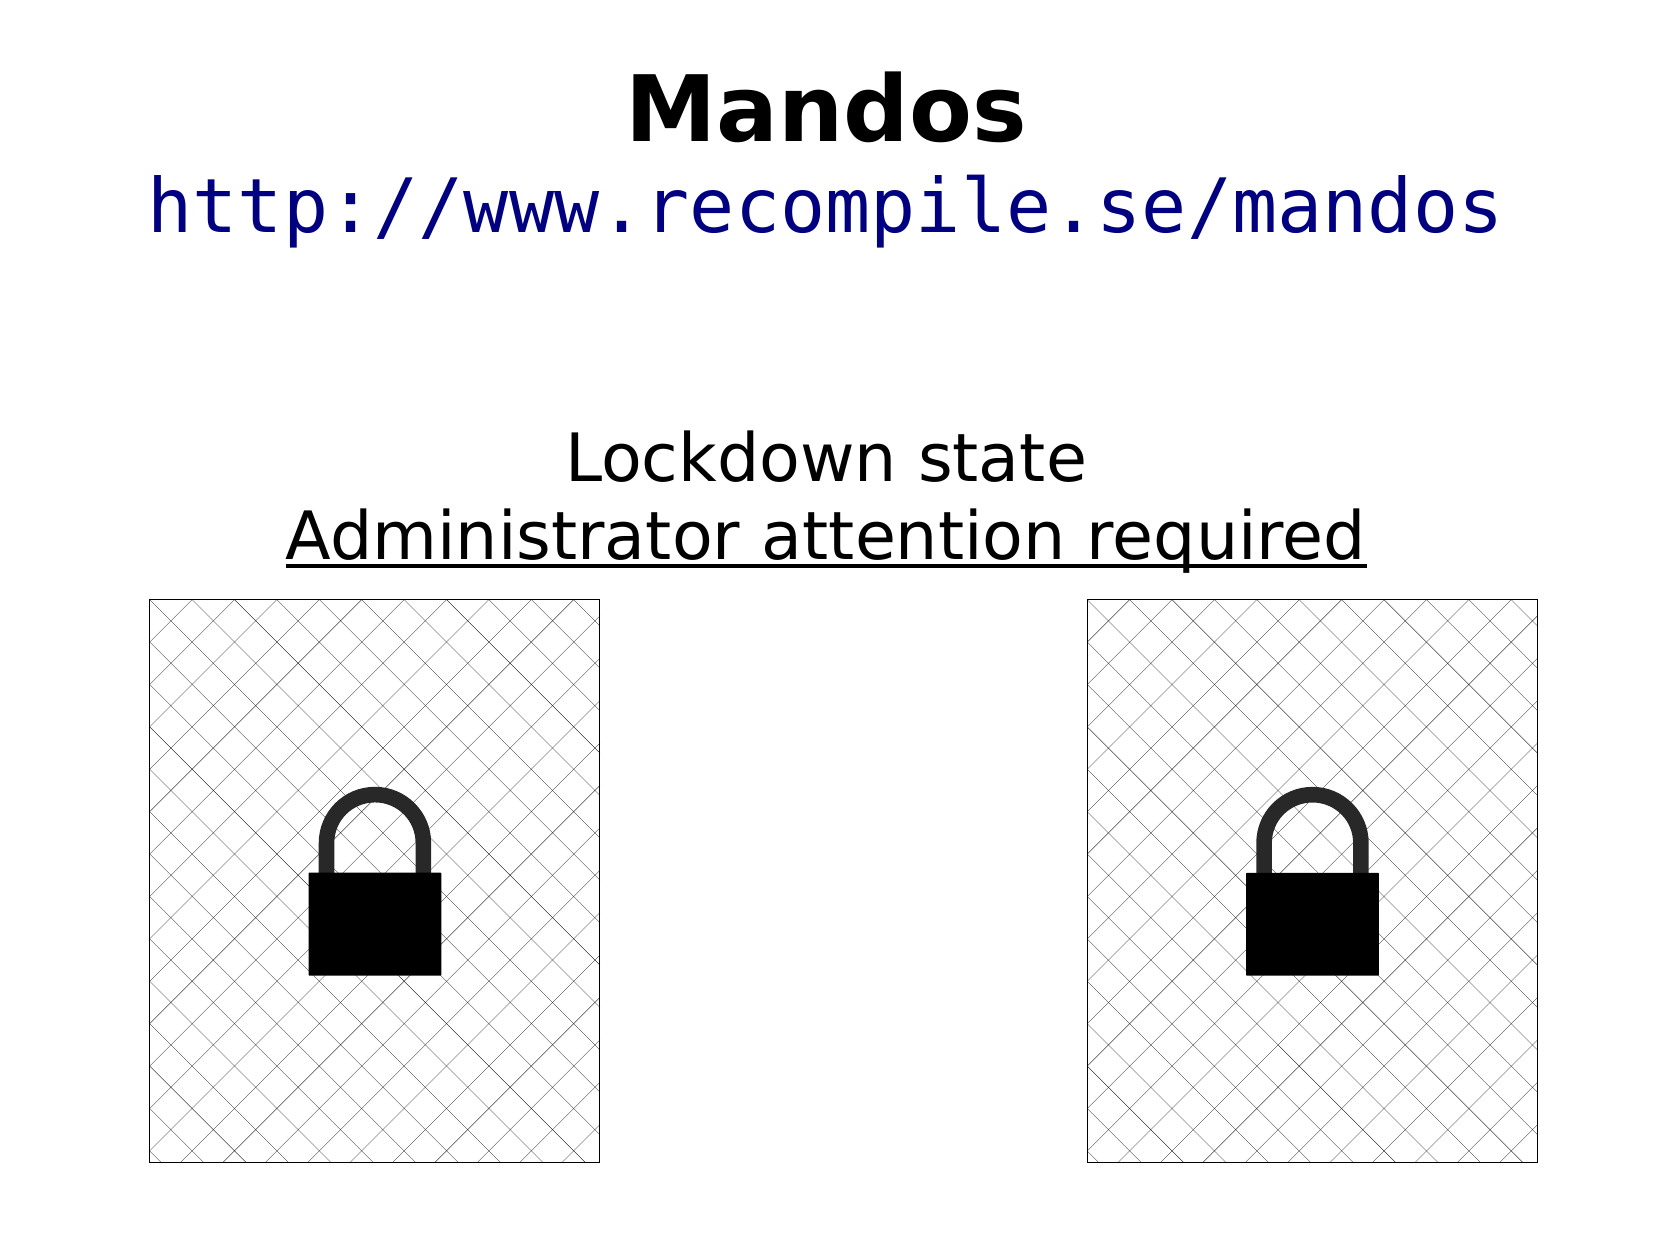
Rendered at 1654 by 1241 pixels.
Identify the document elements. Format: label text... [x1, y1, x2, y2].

text_box Lockdown state Administrator attention required [271, 412, 1382, 583]
picture [257, 763, 493, 999]
text_box [149, 599, 600, 1163]
title Mandos http://www.recompile.se/mandos [82, 49, 1571, 257]
picture [1195, 764, 1430, 999]
text_box [1087, 599, 1538, 1163]
